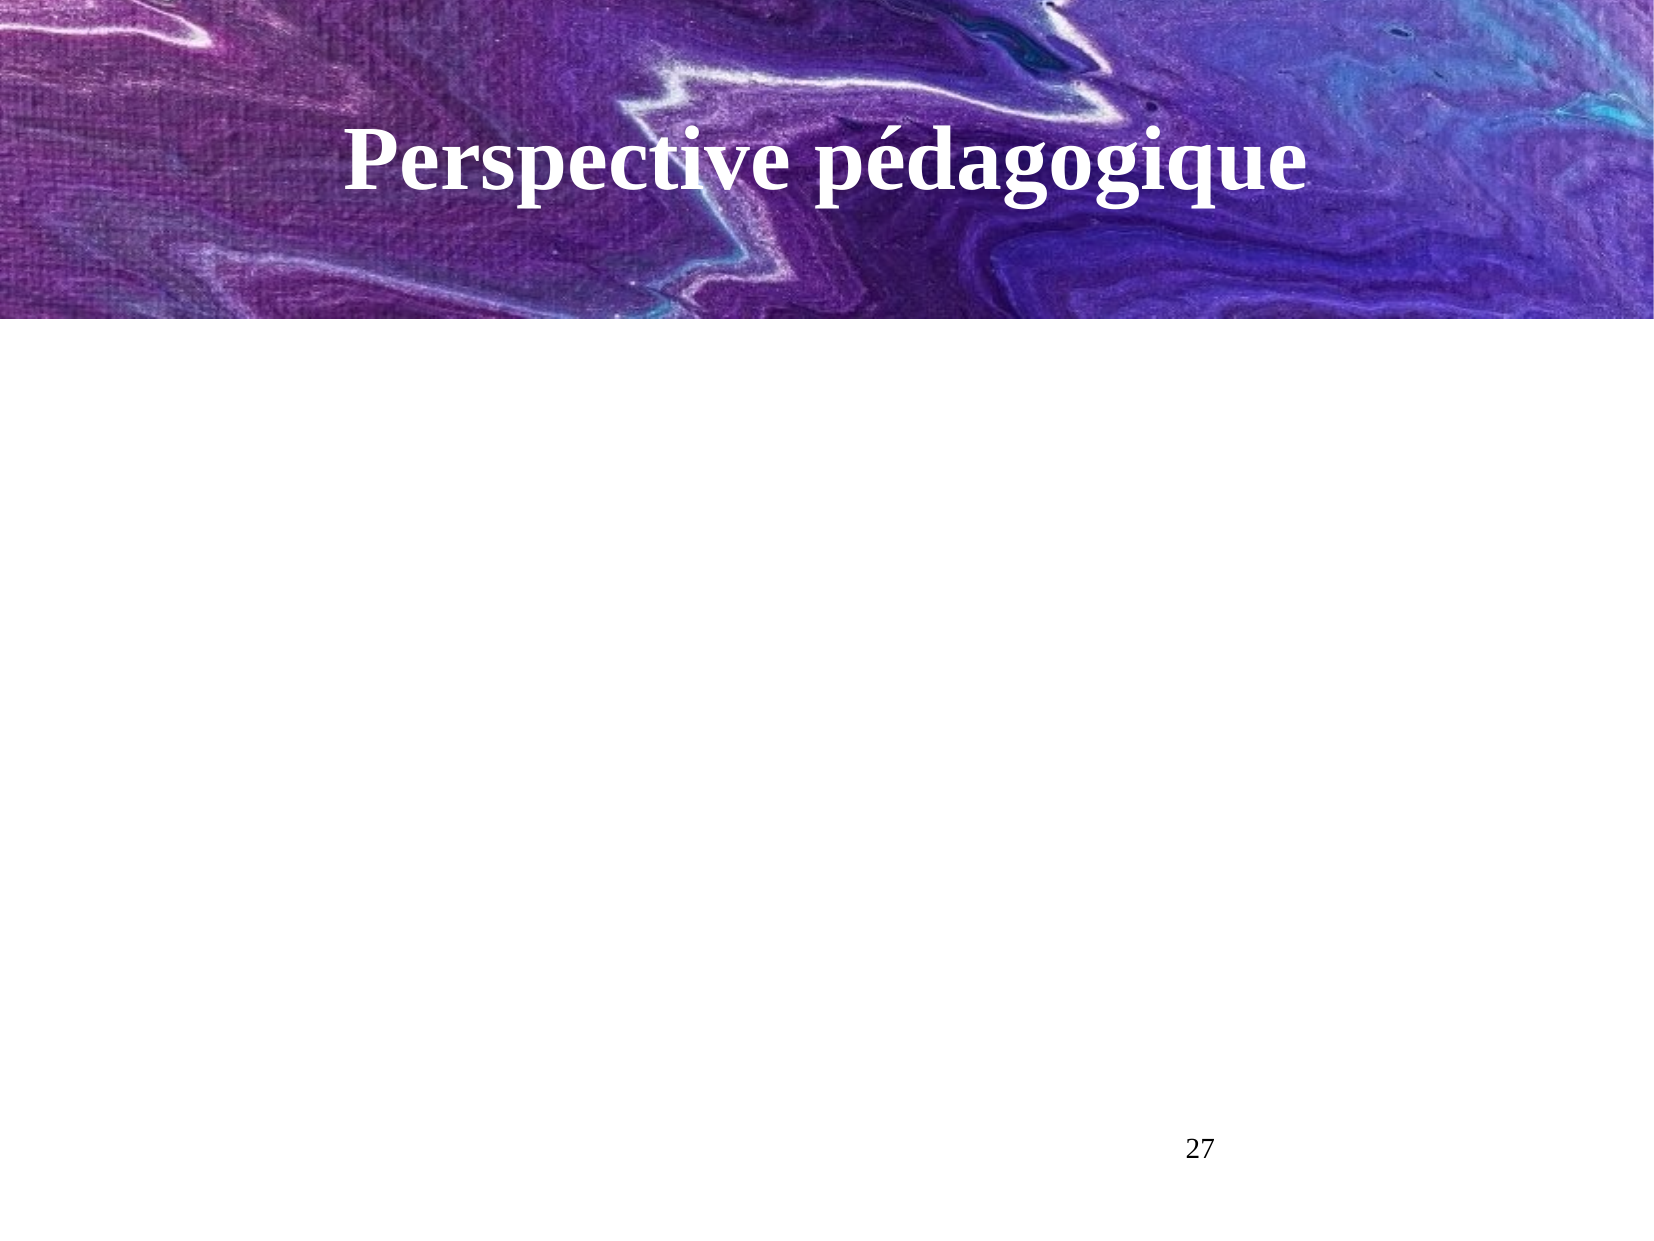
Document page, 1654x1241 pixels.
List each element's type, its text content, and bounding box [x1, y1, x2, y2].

text_box [1185, 1129, 1571, 1216]
title Perspective pédagogique [82, 49, 1571, 257]
picture [0, 0, 1654, 319]
